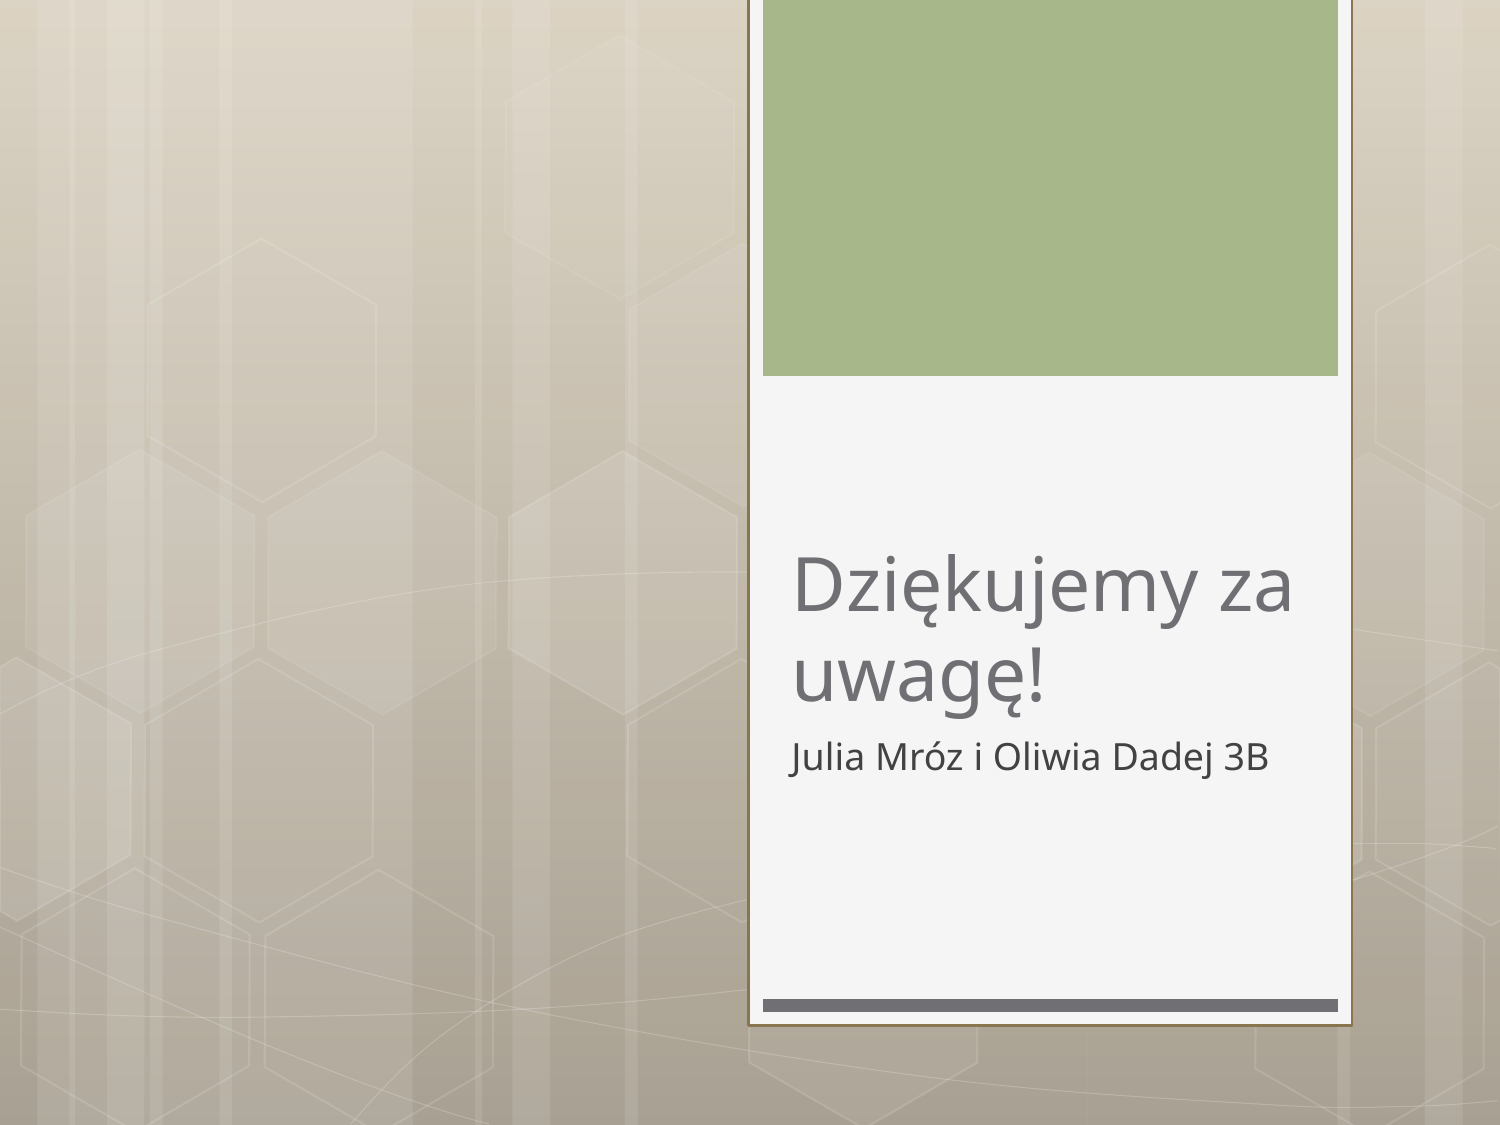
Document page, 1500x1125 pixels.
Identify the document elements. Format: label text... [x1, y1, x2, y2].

subtitle Julia Mróz i Oliwia Dadej 3B [776, 725, 1320, 933]
title Dziękujemy za uwagę! [776, 444, 1321, 724]
